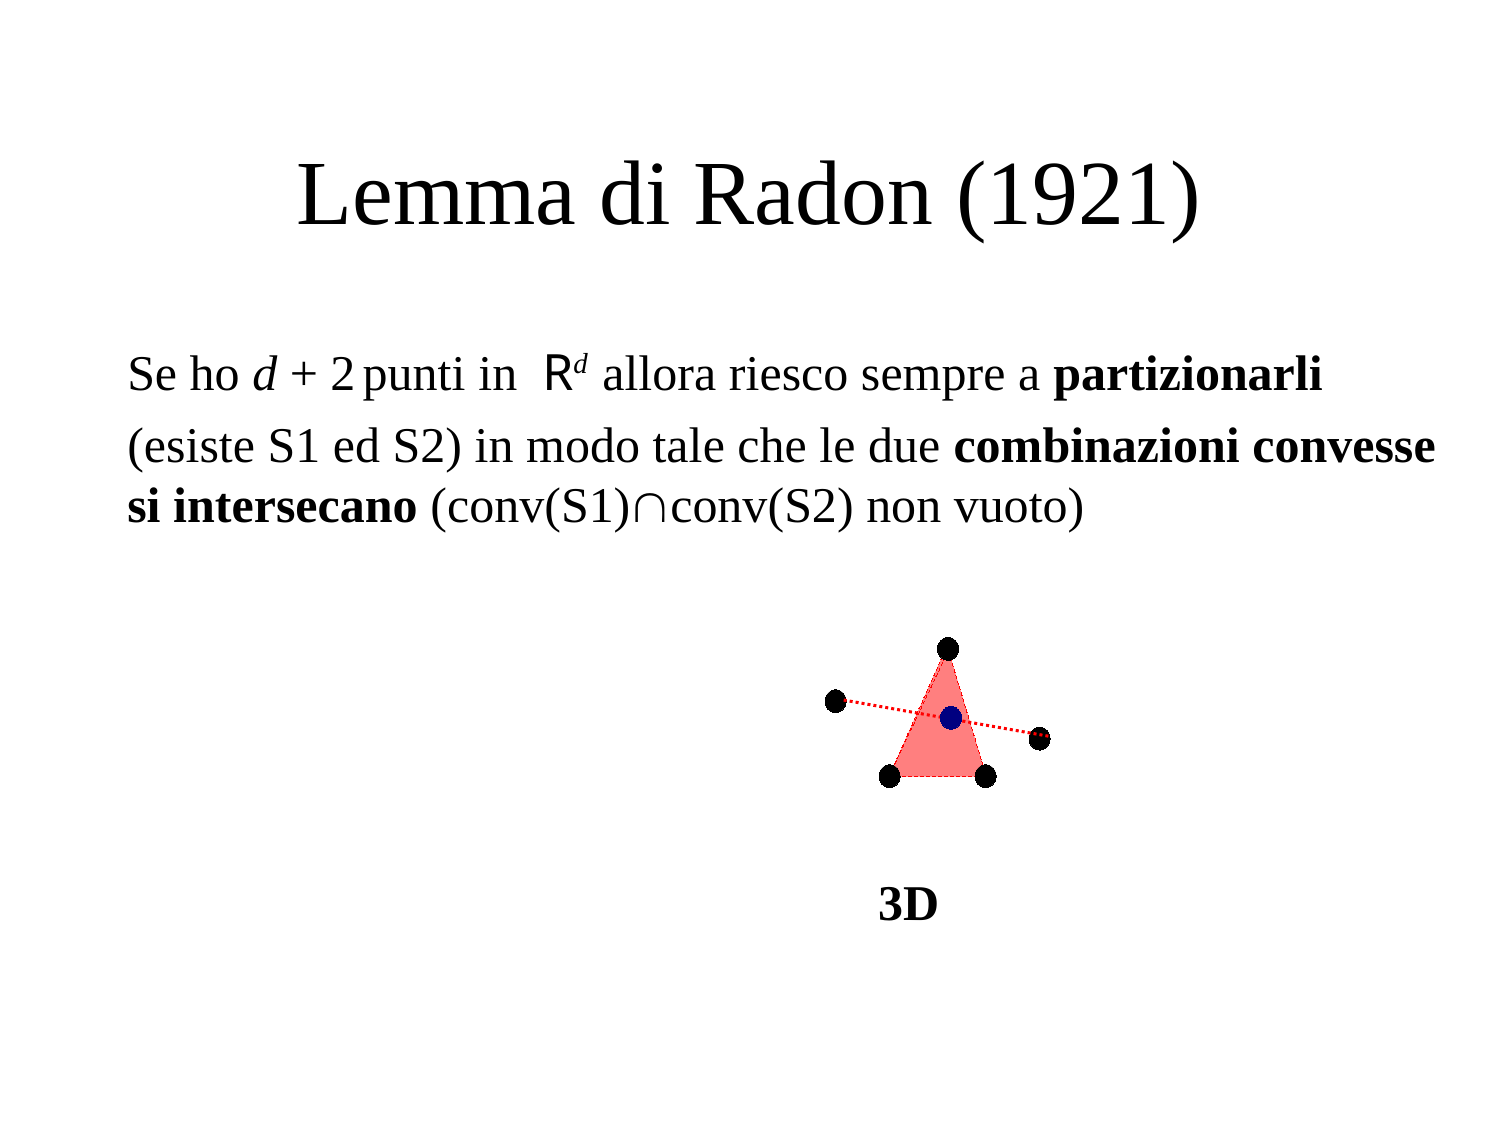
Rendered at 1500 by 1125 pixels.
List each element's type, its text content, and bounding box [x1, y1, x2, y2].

text_box 3D [863, 862, 976, 938]
text_box Se ho d + 2 punti in Rd allora riesco sempre a partizionarli (esiste S1 ed S2) in modo tale che le due combinazioni convesse si intersecano (conv(S1)conv(S2) non vuoto) [112, 332, 1463, 540]
text_box [879, 637, 997, 788]
title Lemma di Radon (1921) [112, 107, 1387, 280]
text_box [825, 689, 846, 713]
text_box [1029, 727, 1051, 751]
